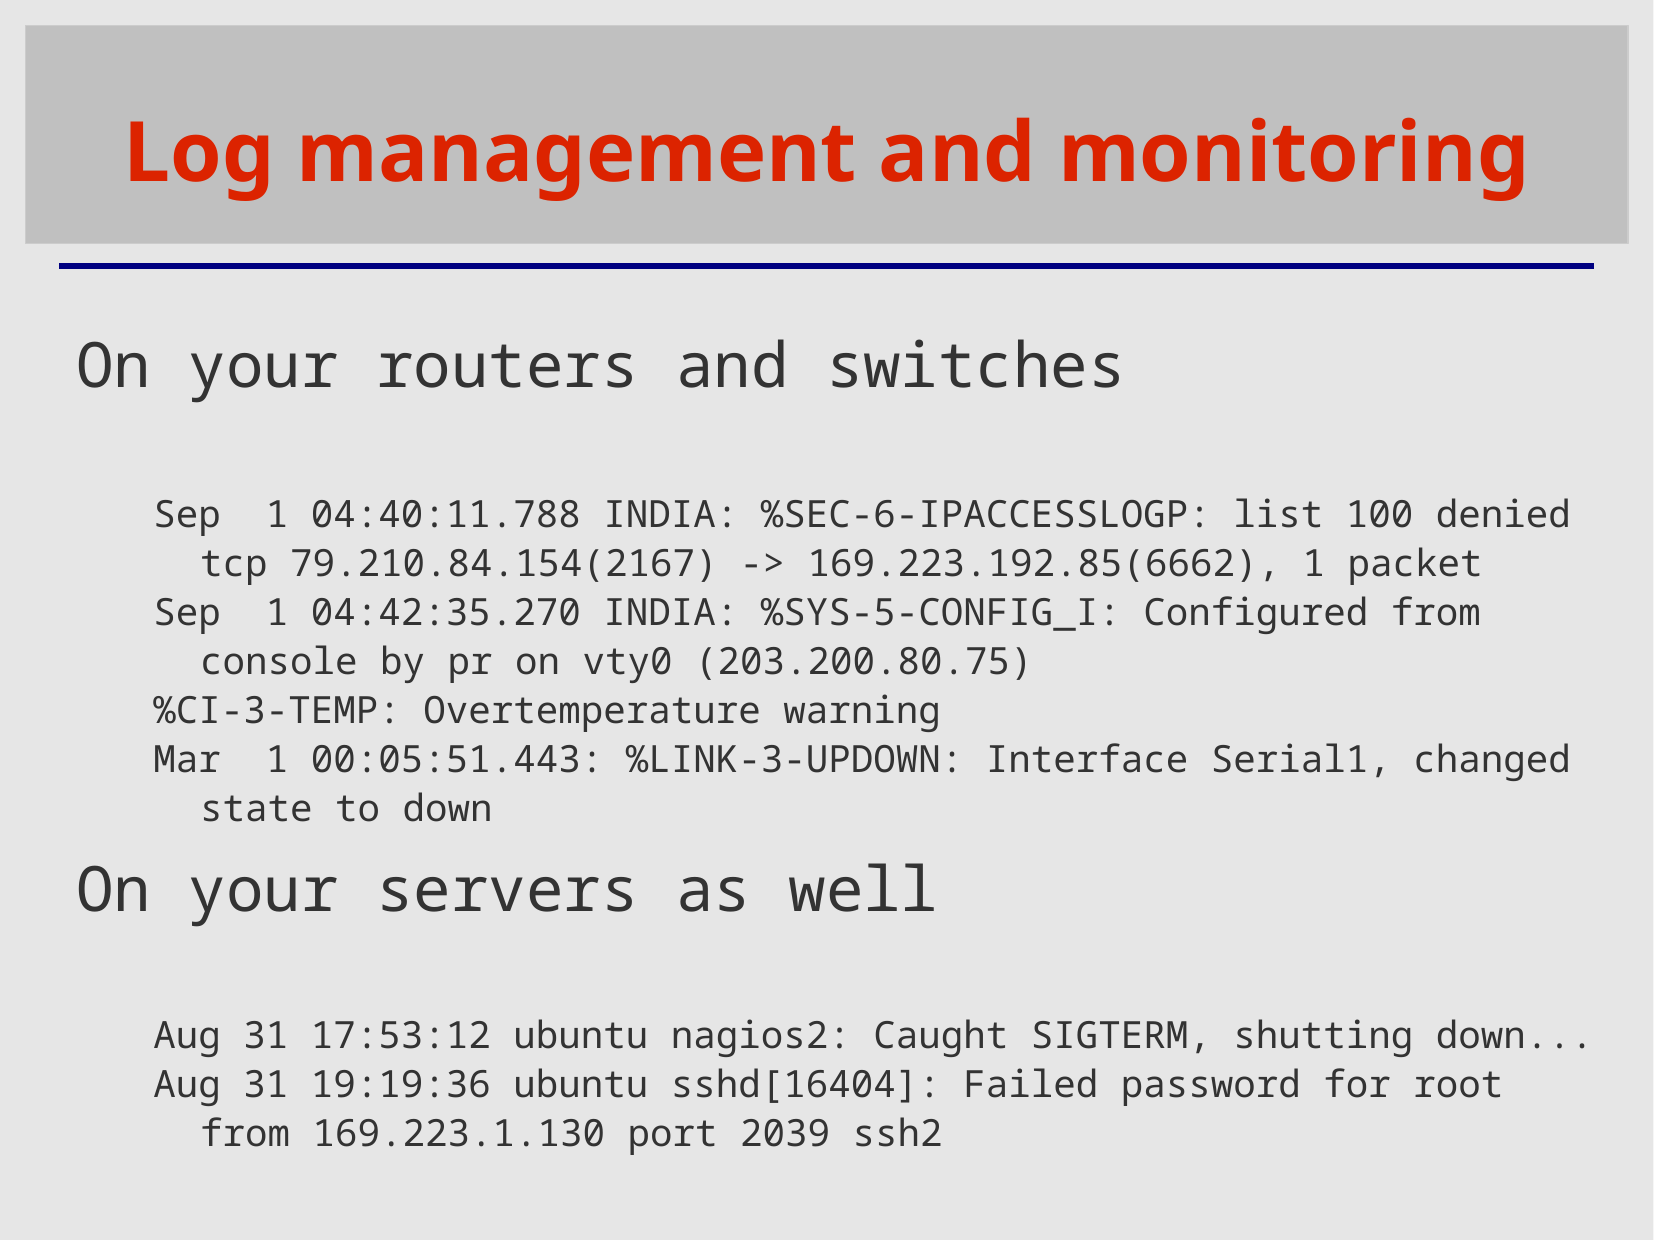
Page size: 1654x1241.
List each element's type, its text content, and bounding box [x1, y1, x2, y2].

title Log management and monitoring [121, 46, 1534, 253]
list On your routers and switches Sep 1 04:40:11.788 INDIA: %SEC-6-IPACCESSLOGP: list 100 denied tcp 79.210.84.154(2167) -> 169.223.192.85(6662), 1 packet Sep 1 04:42:35.270 INDIA: %SYS-5-CONFIG_I: Configured from console by pr on vty0 (203.200.80.75) %CI-3-TEMP: Overtemperature warning Mar 1 00:05:51.443: %LINK-3-UPDOWN: Interface Serial1, changed state to down On your servers as well Aug 31 17:53:12 ubuntu nagios2: Caught SIGTERM, shutting down... Aug 31 19:19:36 ubuntu sshd[16404]: Failed password for root from 169.223.1.130 port 2039 ssh2 [59, 322, 1594, 1117]
